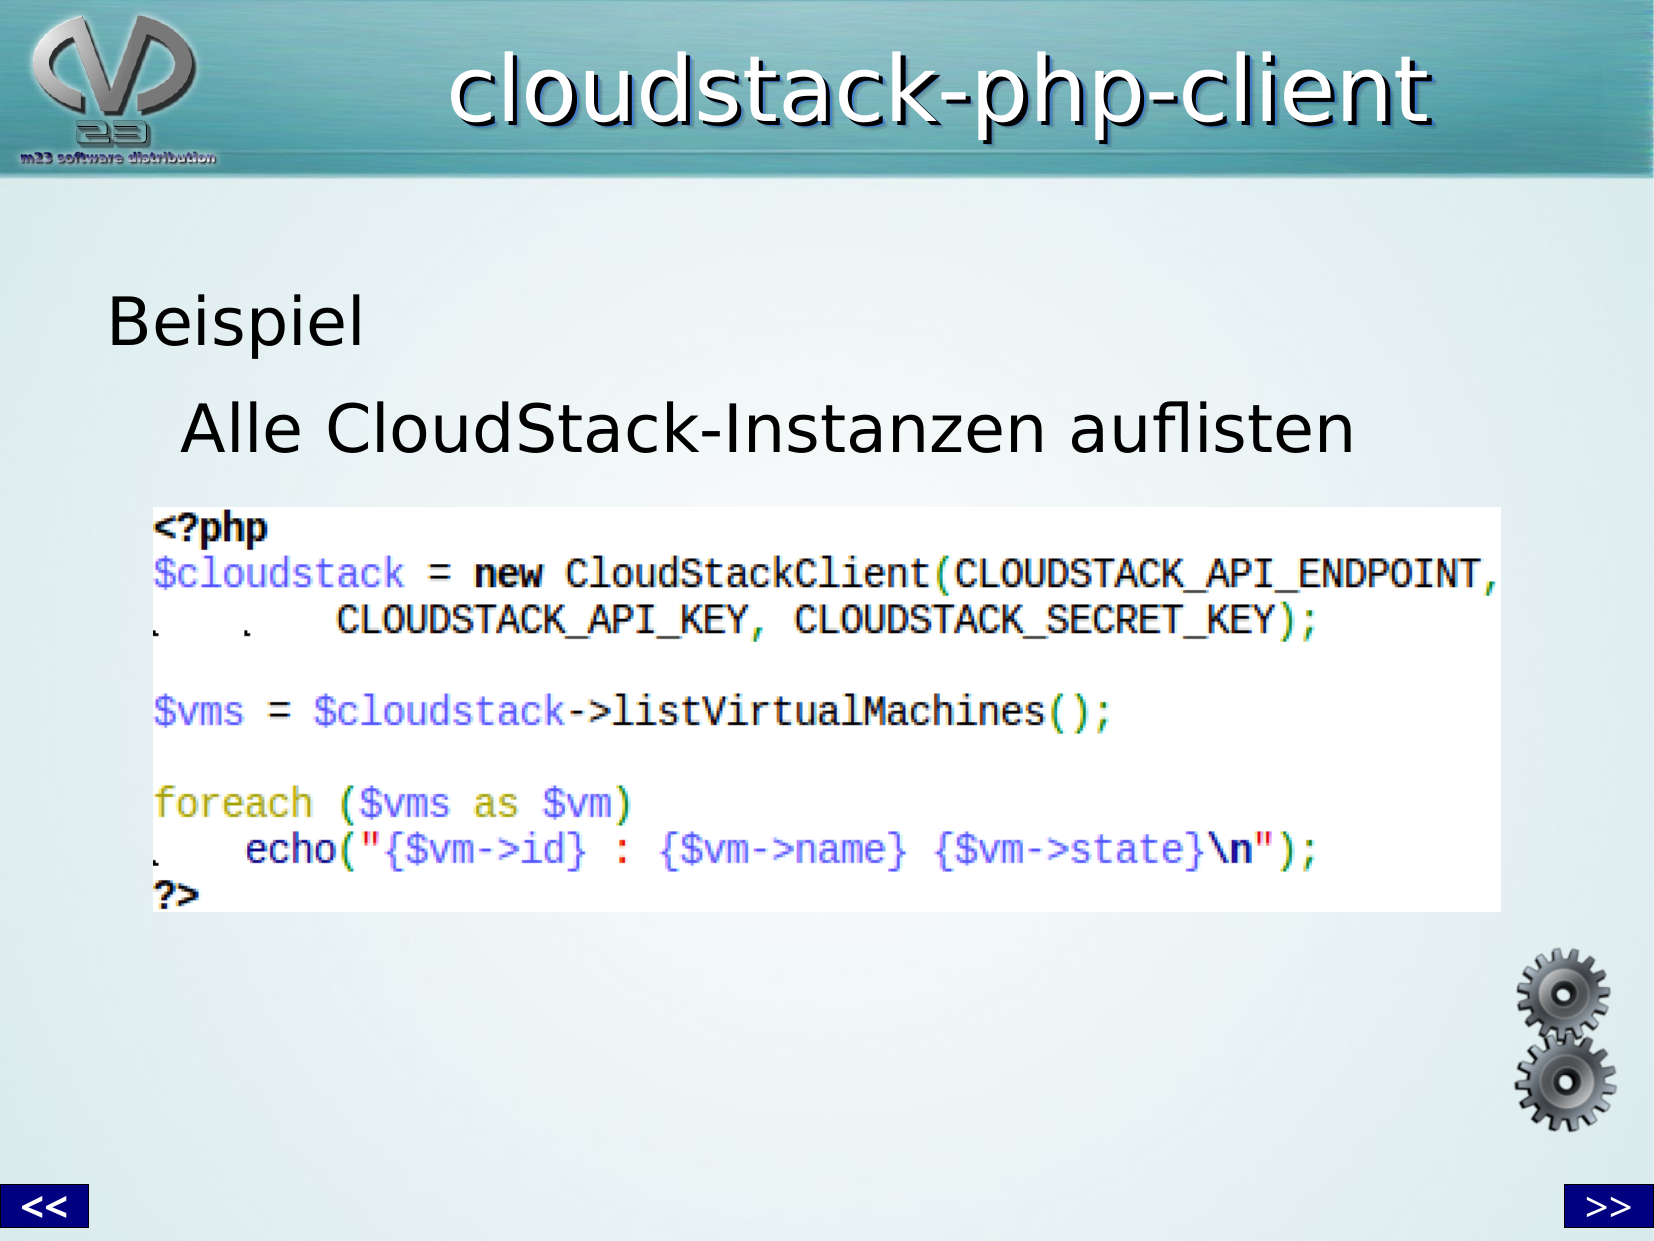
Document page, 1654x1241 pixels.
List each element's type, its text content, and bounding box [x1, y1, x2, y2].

title cloudstack-php-client [224, 2, 1654, 178]
picture [0, 0, 1654, 1241]
list Beispiel Alle CloudStack-Instanzen auflisten [106, 283, 1571, 469]
